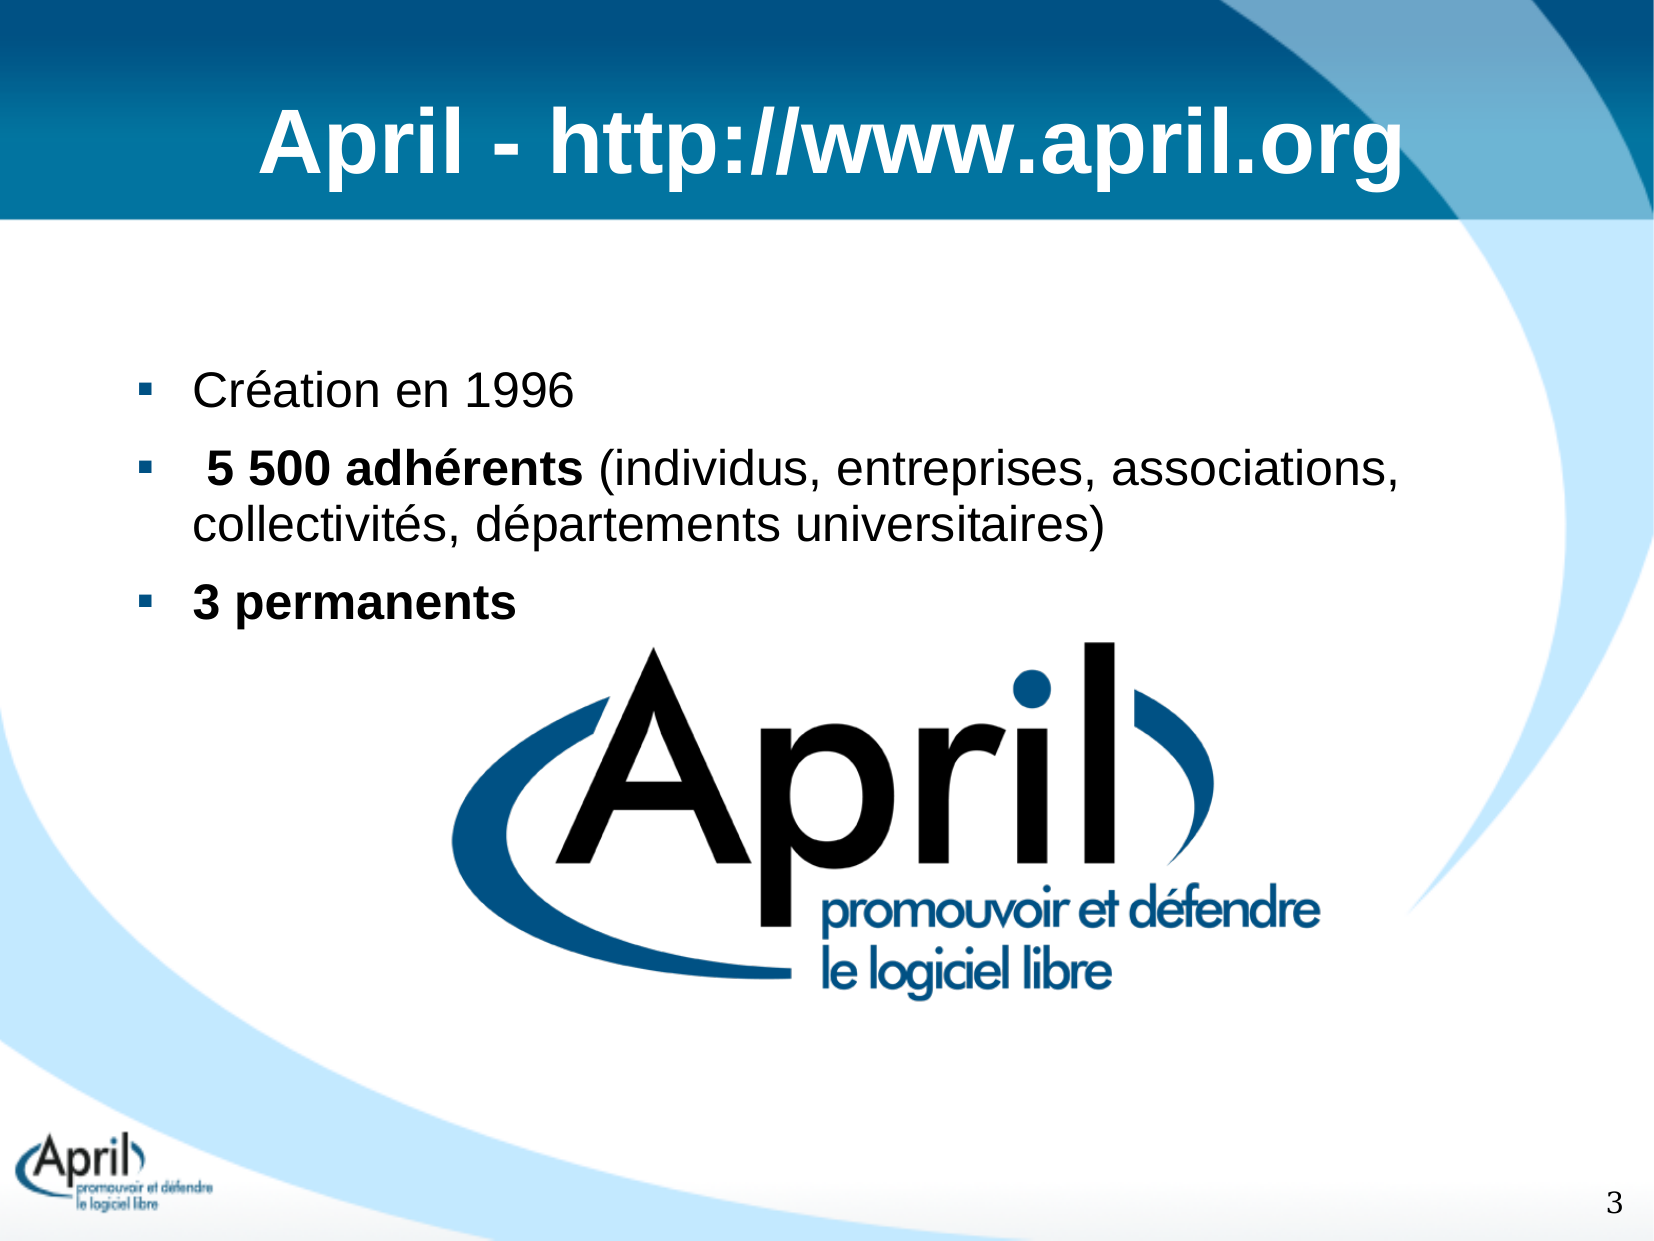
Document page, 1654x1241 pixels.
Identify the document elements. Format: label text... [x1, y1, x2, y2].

title April - http://www.april.org [126, 38, 1539, 246]
list Création en 1996 5 500 adhérents (individus, entreprises, associations, collectivités, départements universitaires) 3 permanents [121, 362, 1534, 1144]
picture [0, 0, 1654, 1241]
